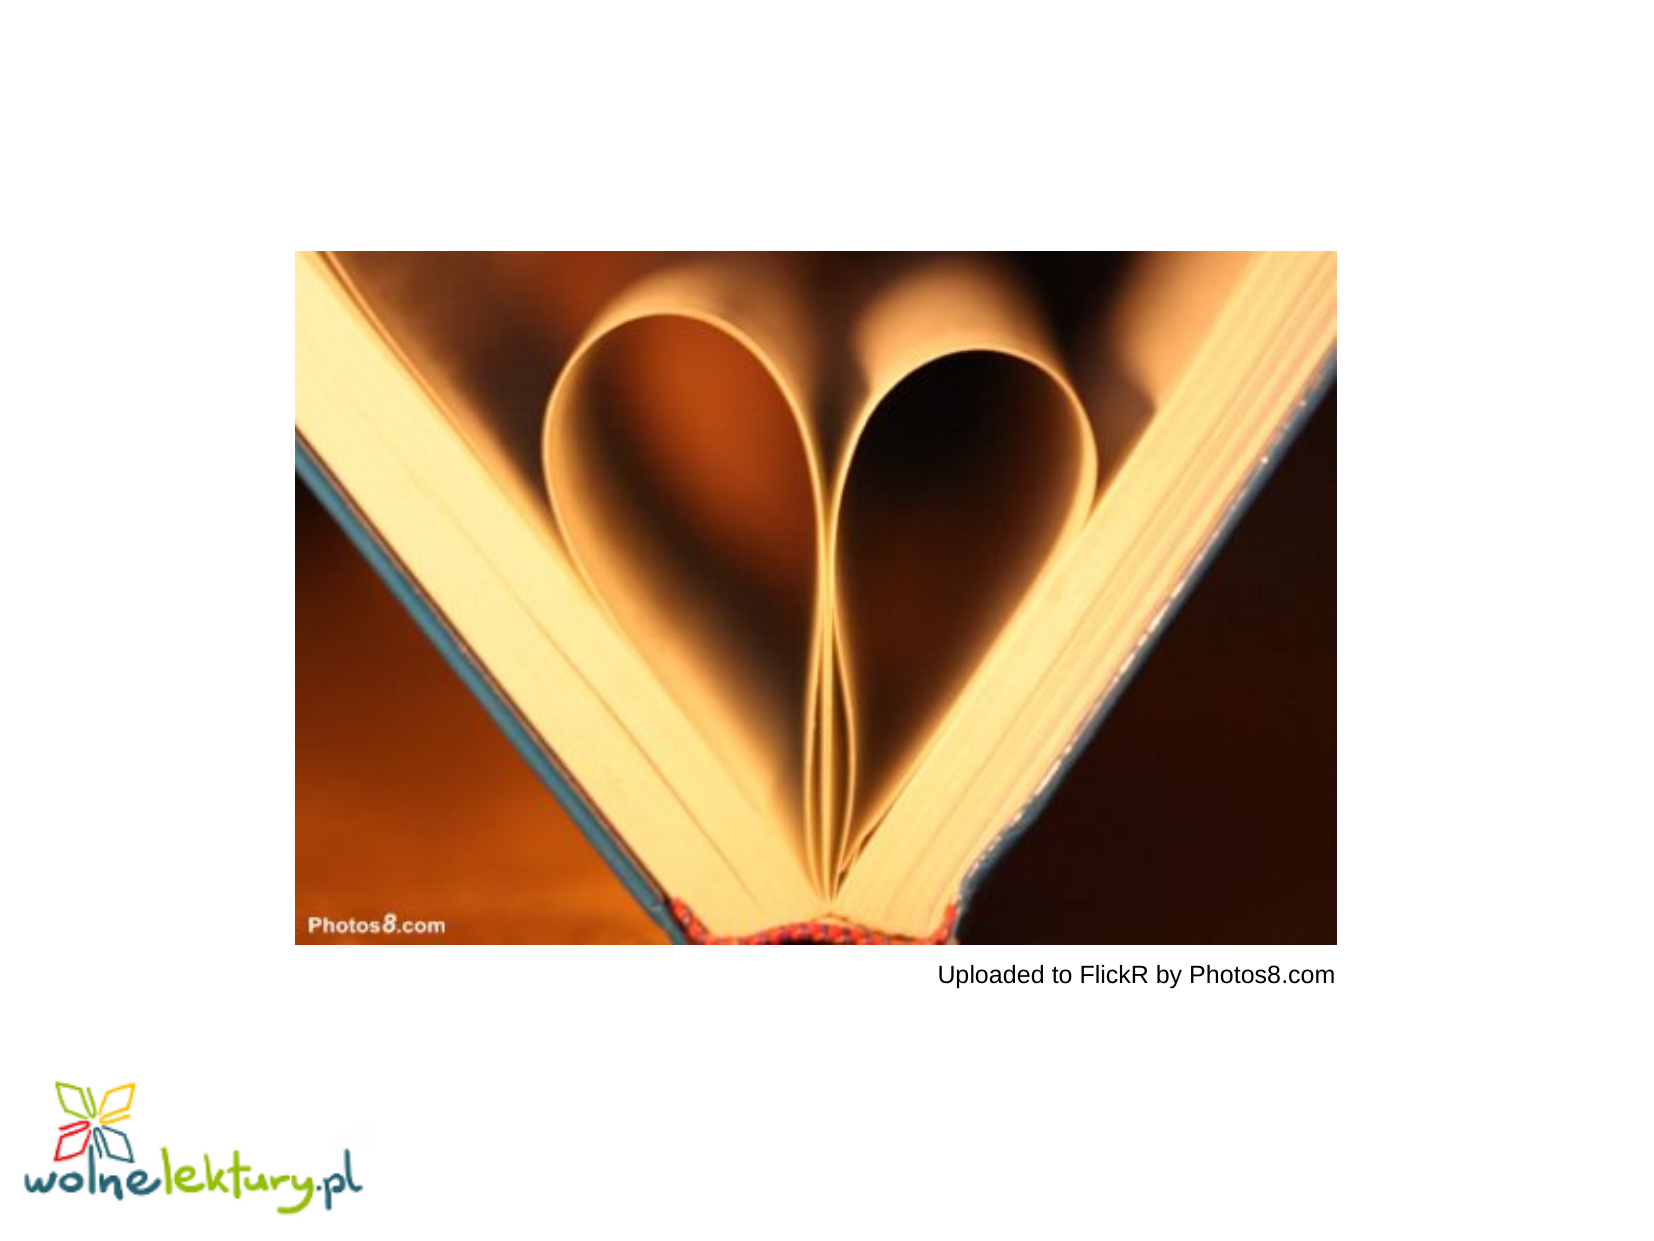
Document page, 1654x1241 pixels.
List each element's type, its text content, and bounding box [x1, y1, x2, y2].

picture [295, 251, 1337, 945]
subtitle Uploaded to FlickR by Photos8.com [797, 944, 1477, 1004]
picture [4, 1042, 384, 1241]
